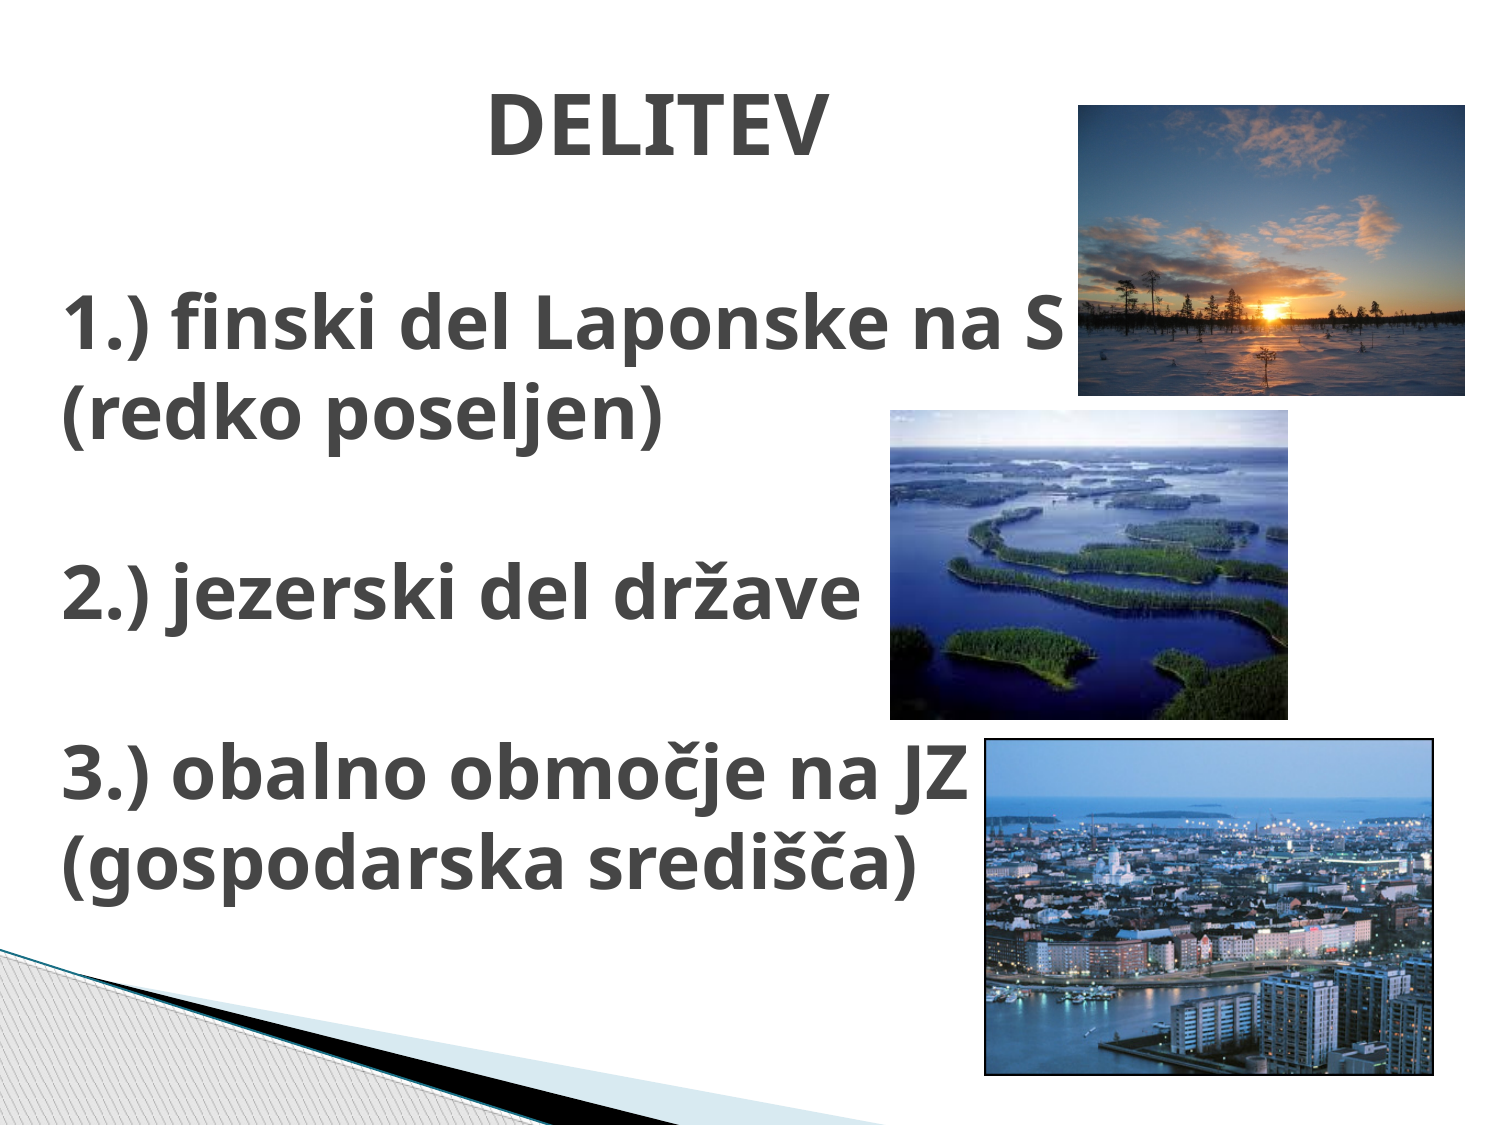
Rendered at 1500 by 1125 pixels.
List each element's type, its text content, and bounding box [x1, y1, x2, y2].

title DELITEV 1.) finski del Laponske na S (redko poseljen) 2.) jezerski del države 3.) obalno območje na JZ (gospodarska središča) [46, 46, 1465, 928]
picture [890, 410, 1288, 720]
picture [1078, 105, 1465, 396]
picture [984, 738, 1434, 1076]
